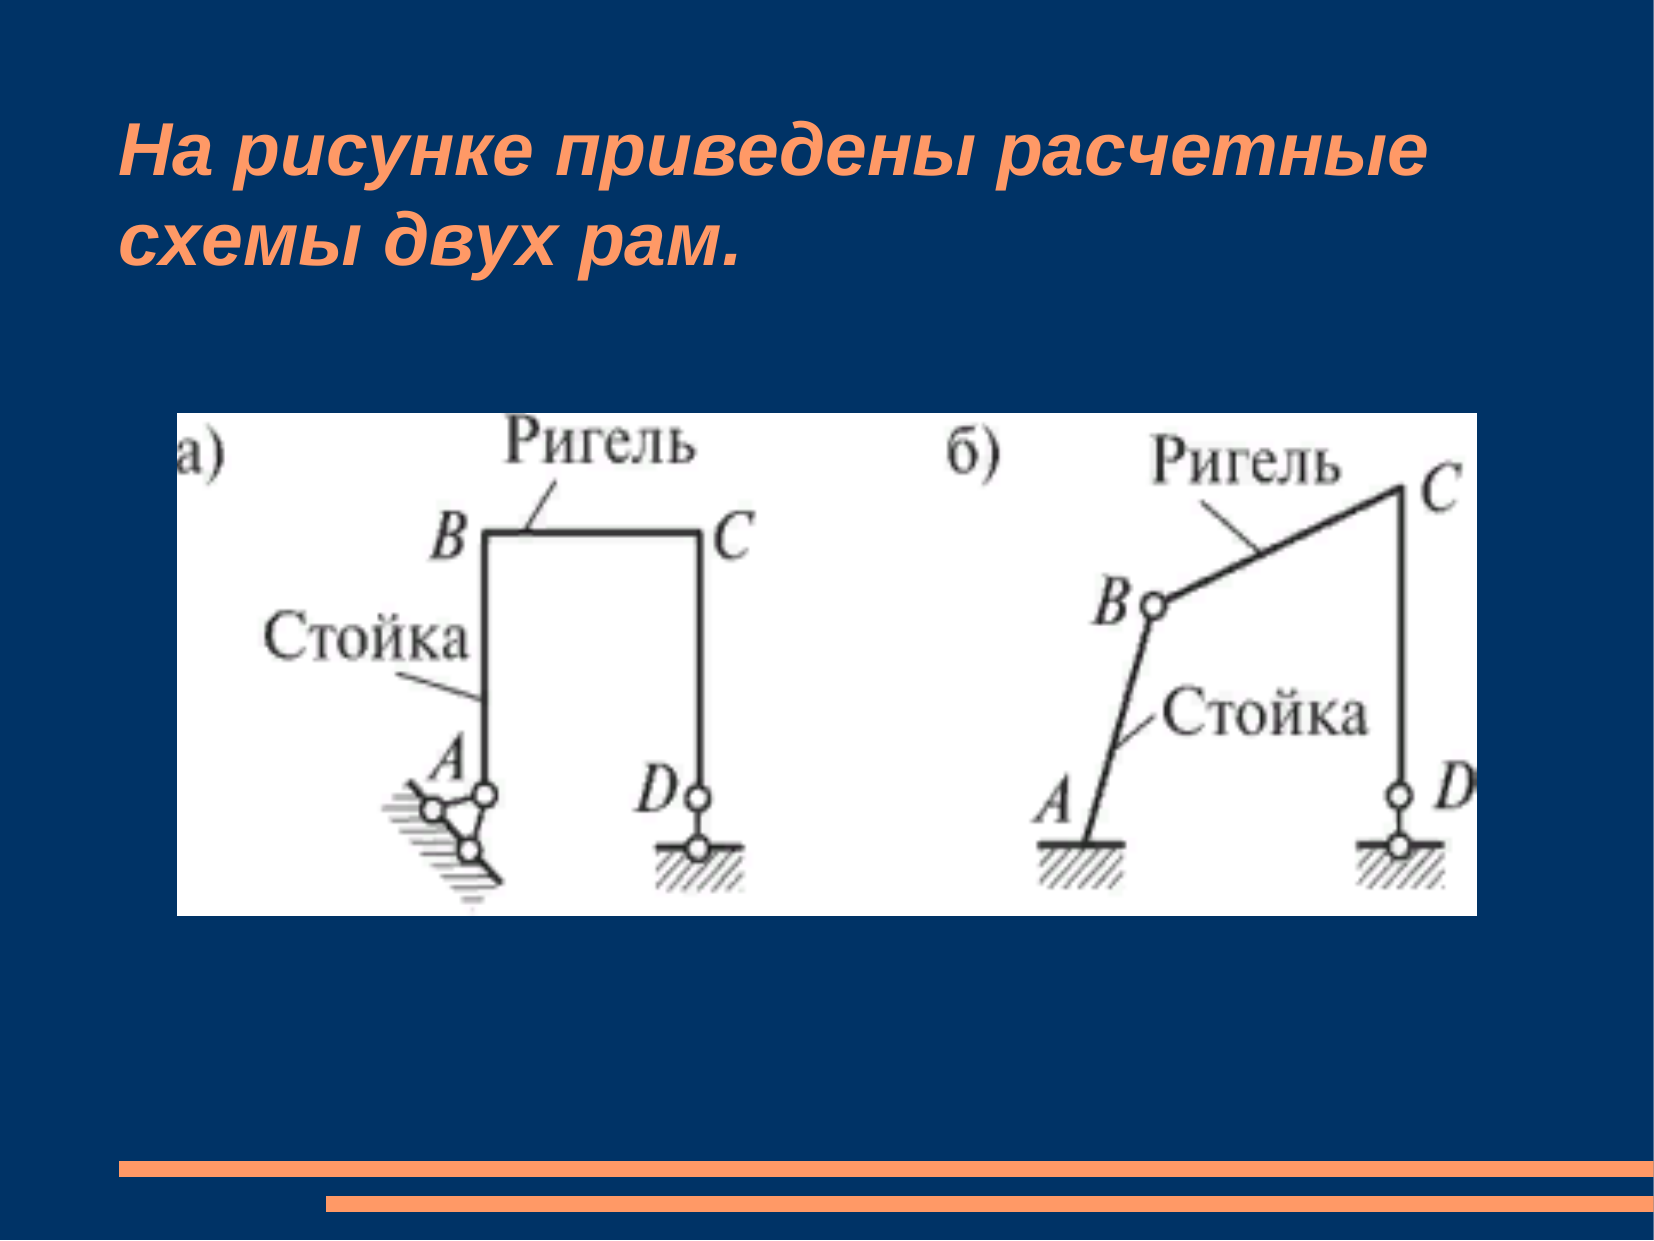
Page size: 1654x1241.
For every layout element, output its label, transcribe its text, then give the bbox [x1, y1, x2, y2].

title На рисунке приведены расчетные схемы двух рам. [118, 100, 1531, 310]
picture [177, 413, 1477, 916]
